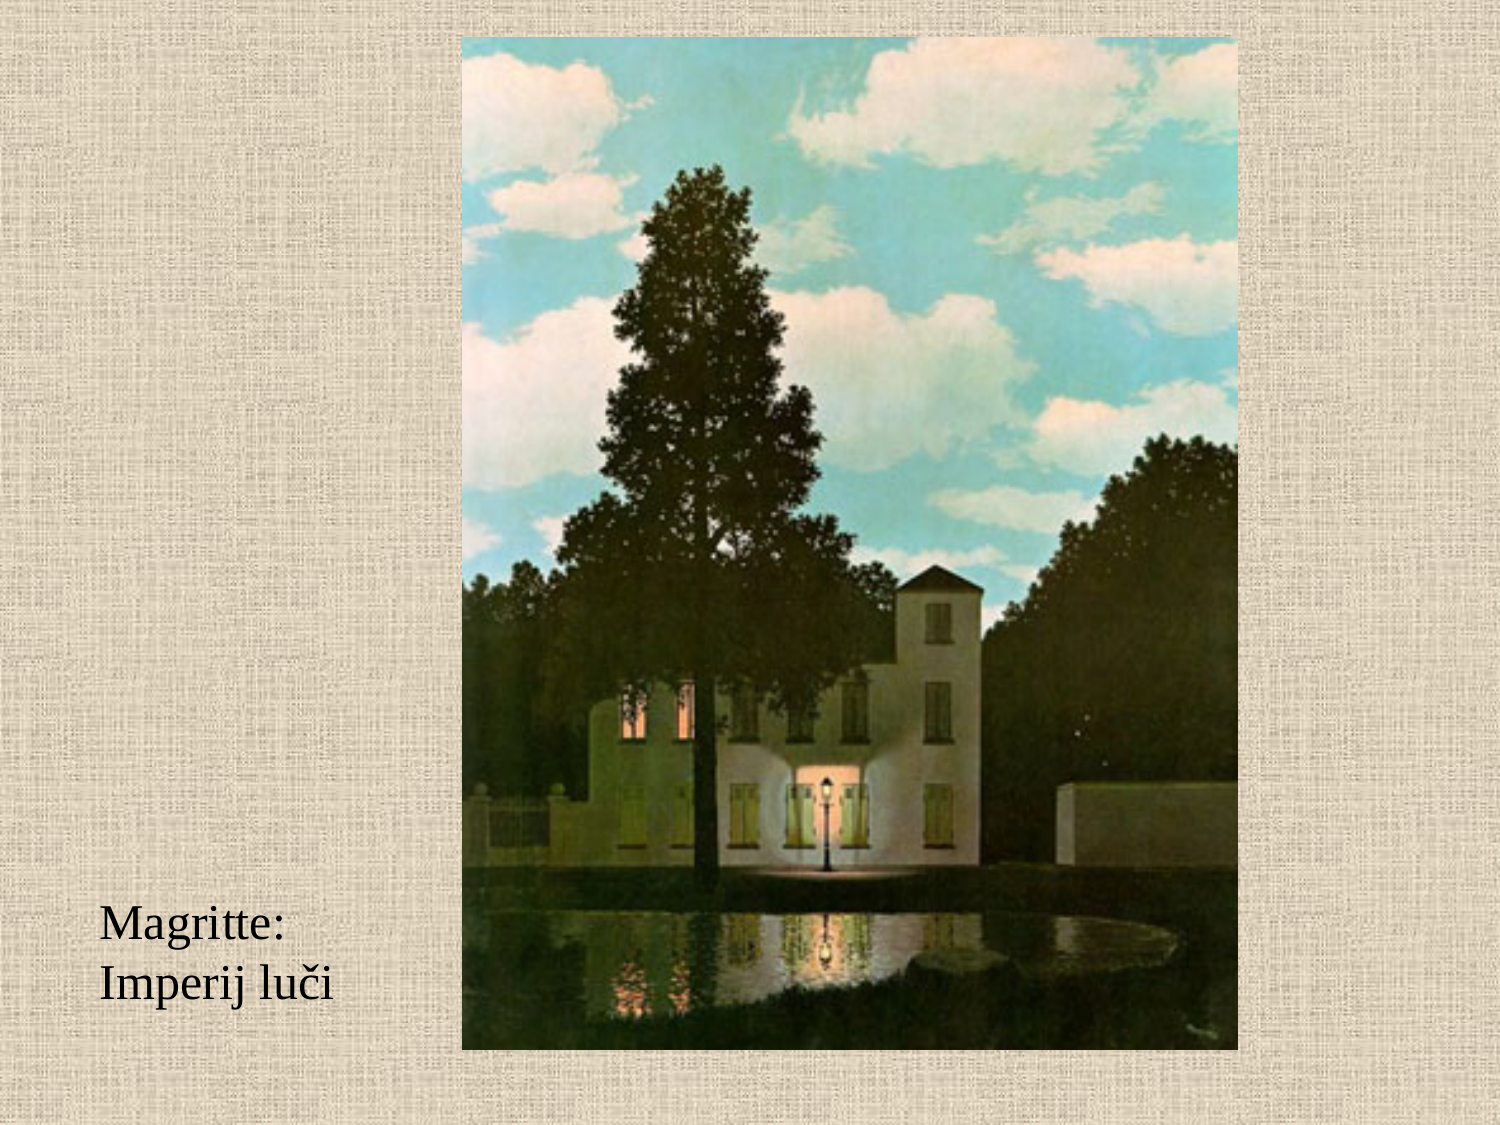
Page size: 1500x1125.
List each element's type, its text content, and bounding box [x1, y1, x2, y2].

picture [0, 0, 1500, 1125]
text_box Magritte: Imperij luči [84, 881, 413, 1017]
